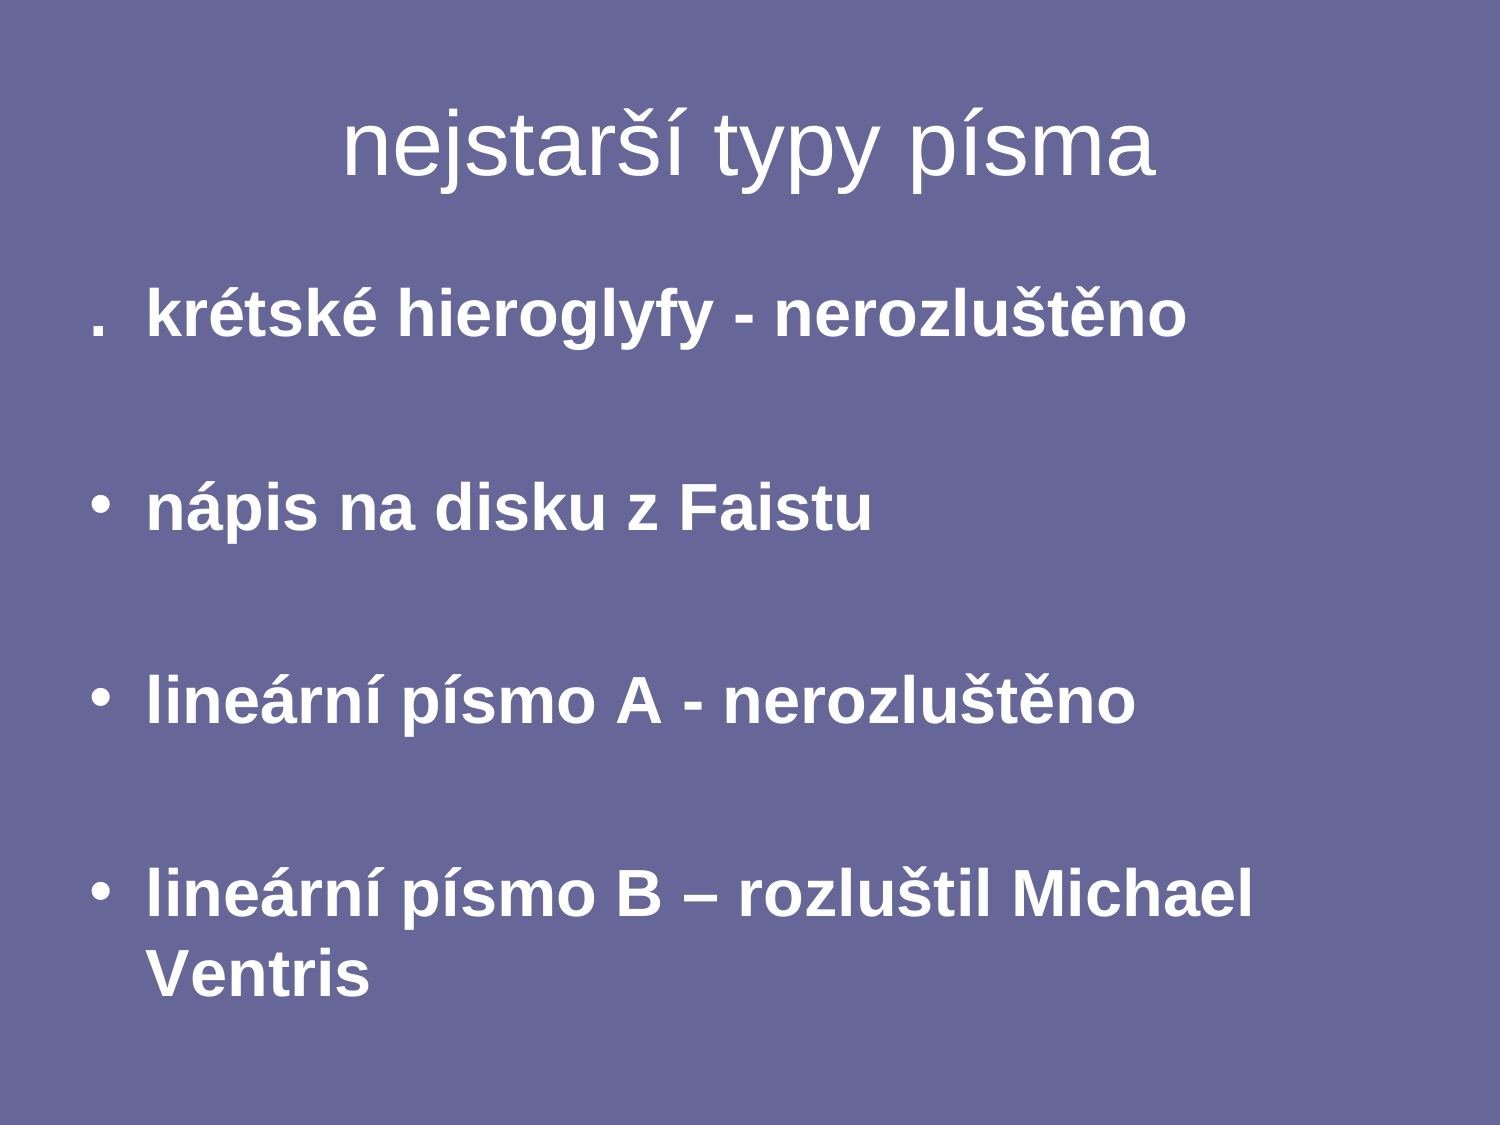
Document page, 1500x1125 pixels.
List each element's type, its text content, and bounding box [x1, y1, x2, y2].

title nejstarší typy písma [75, 45, 1426, 233]
list . krétské hieroglyfy - nerozluštěno nápis na disku z Faistu lineární písmo A - nerozluštěno lineární písmo B – rozluštil Michael Ventris [75, 262, 1426, 1005]
